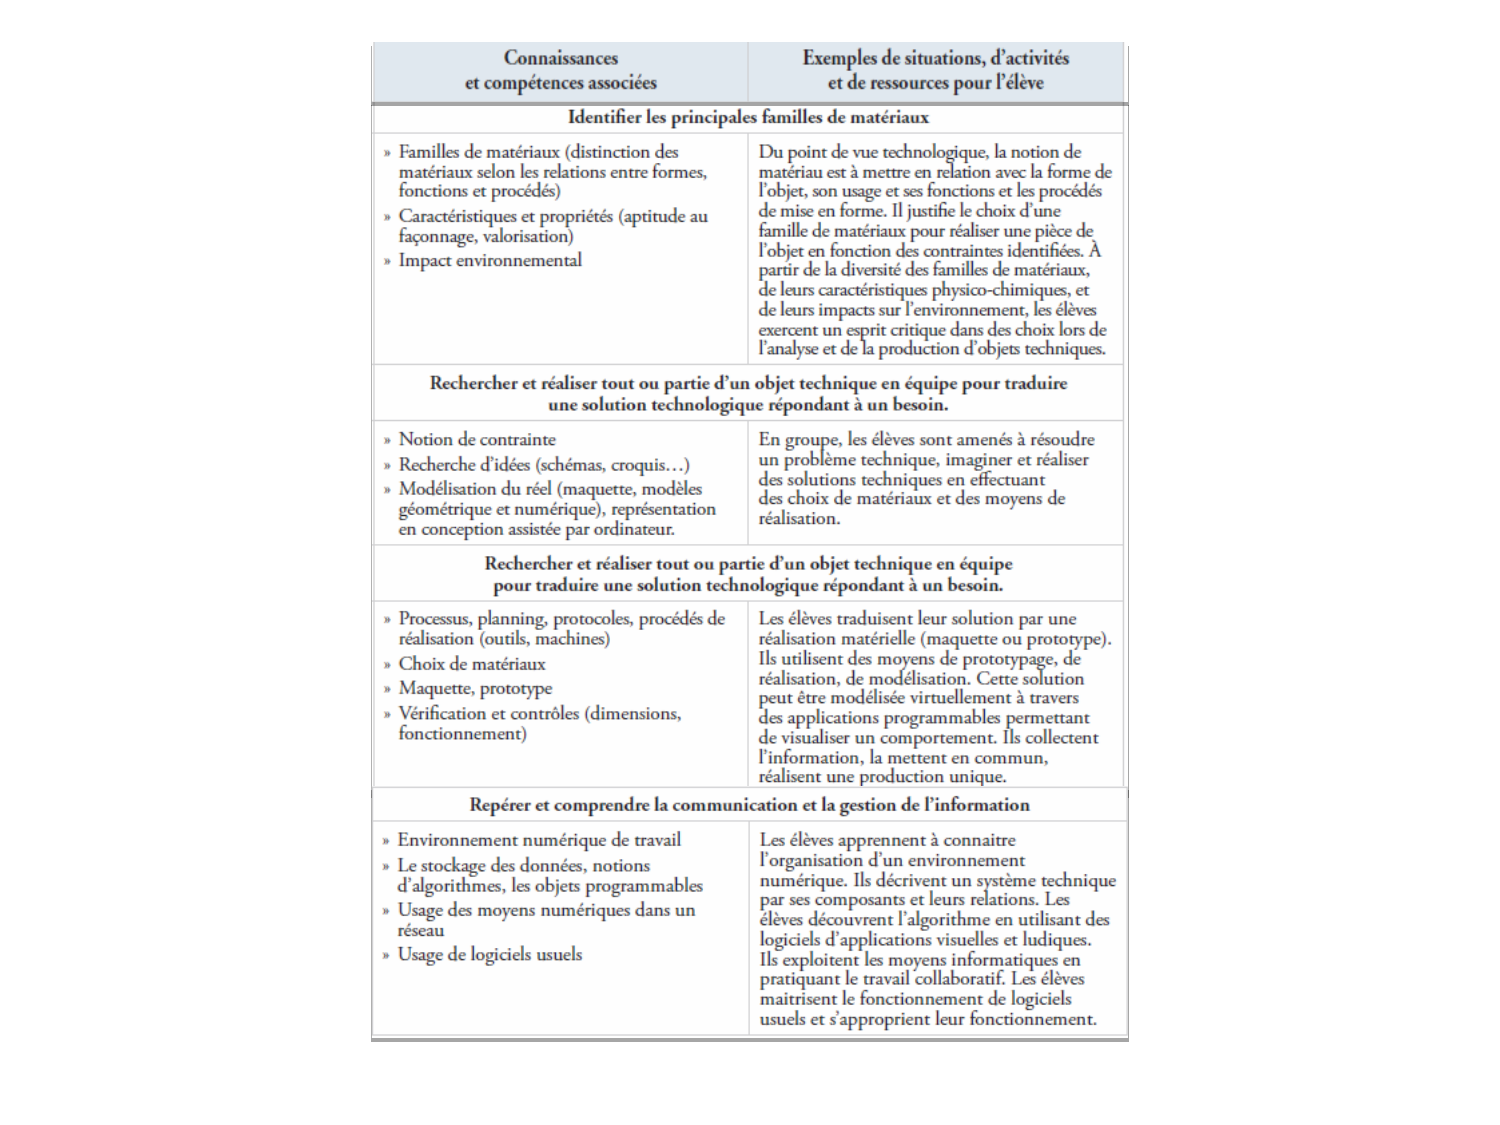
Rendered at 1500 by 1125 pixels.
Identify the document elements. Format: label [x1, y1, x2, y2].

picture [371, 42, 1128, 1038]
